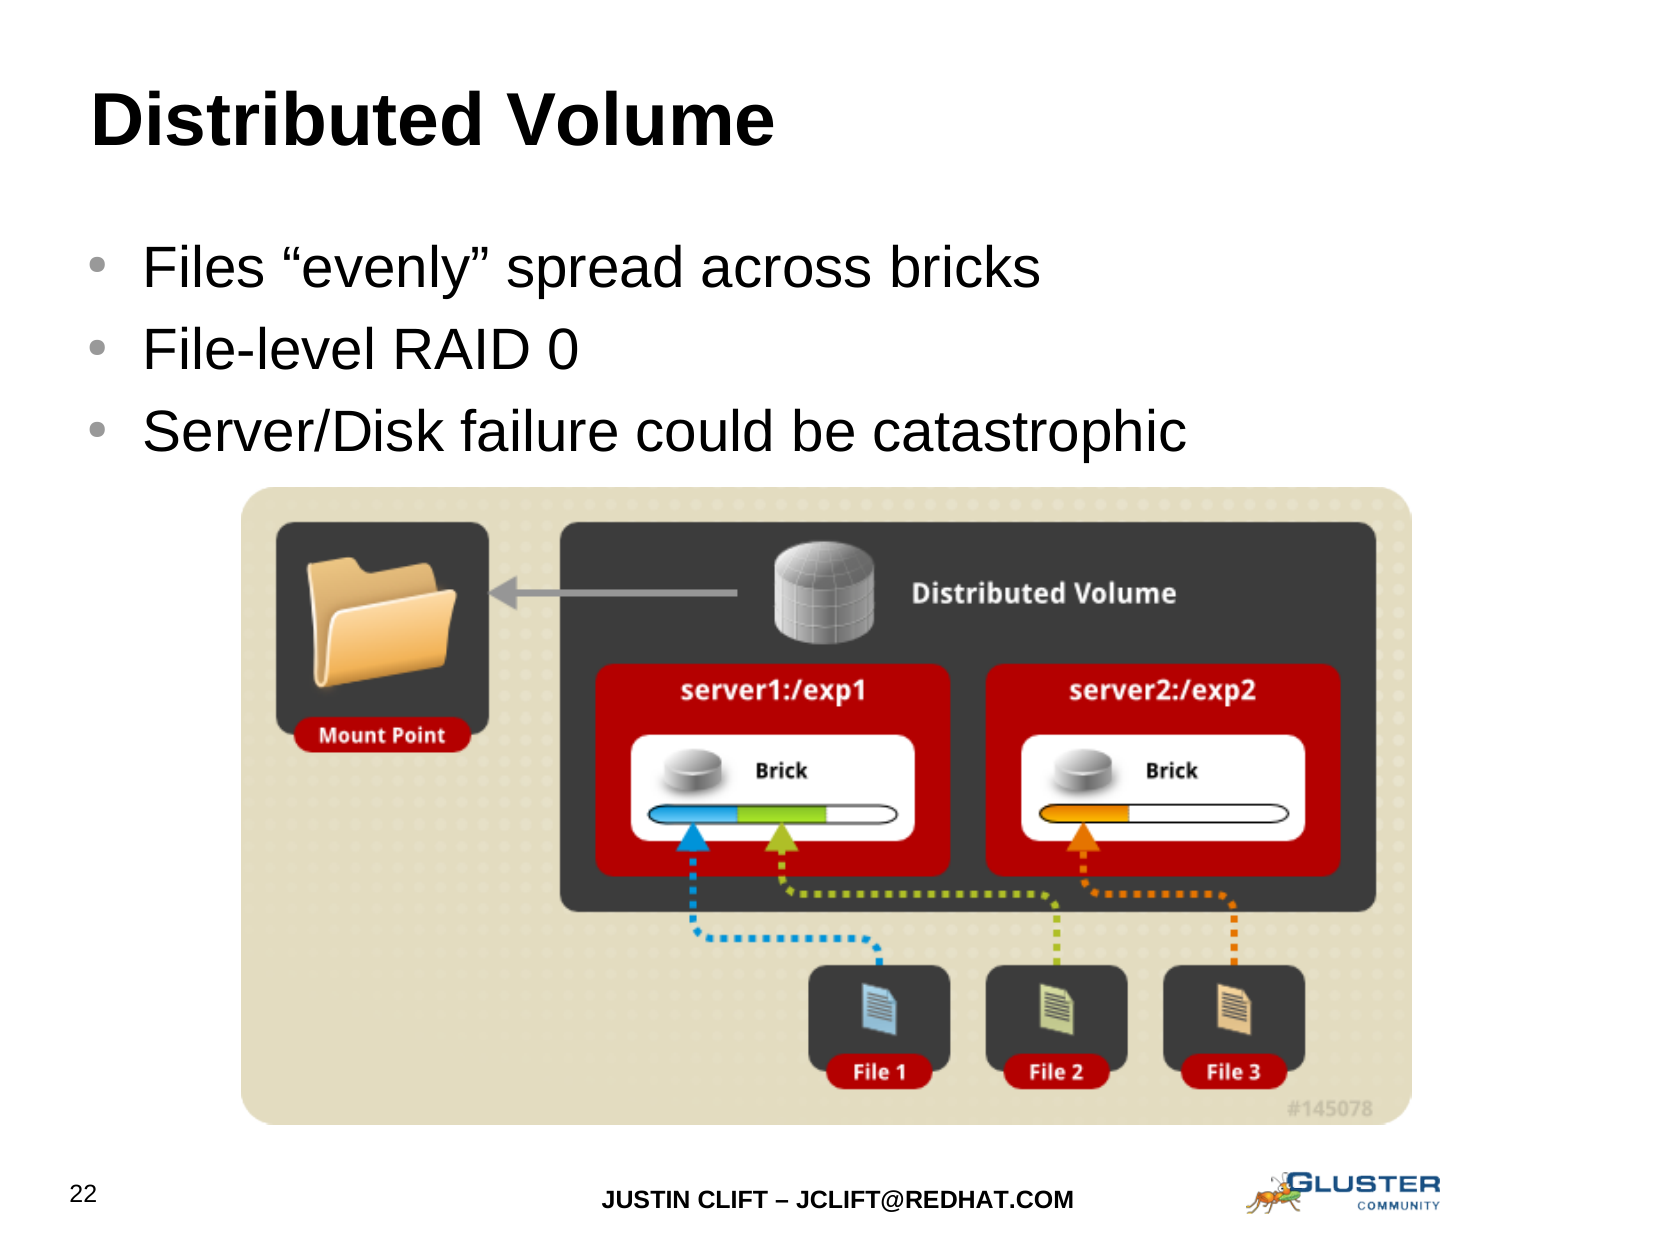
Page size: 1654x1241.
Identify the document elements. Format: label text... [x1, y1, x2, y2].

title Distributed Volume [90, 15, 1579, 223]
list Files “evenly” spread across bricks File-level RAID 0 Server/Disk failure could be catastrophic [86, 232, 1576, 1111]
picture [241, 487, 1412, 1126]
picture [1246, 1170, 1440, 1215]
